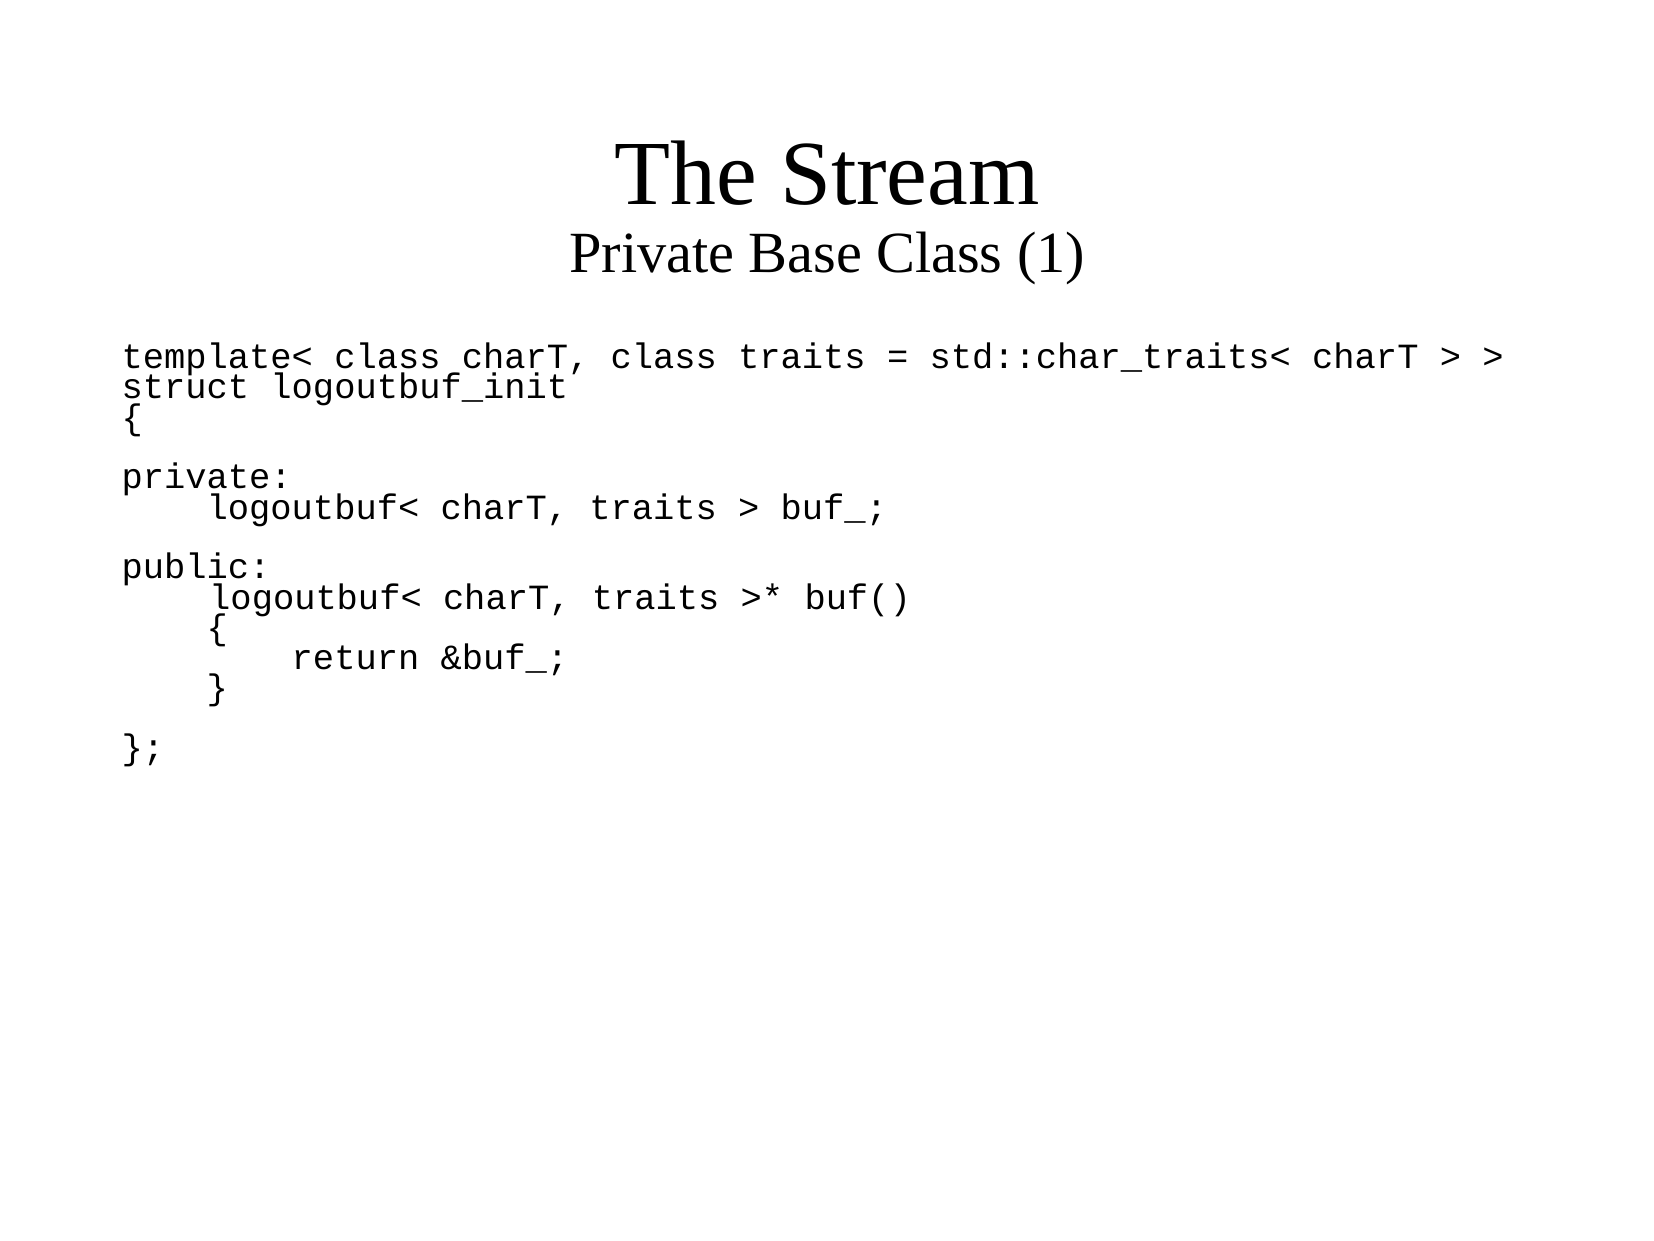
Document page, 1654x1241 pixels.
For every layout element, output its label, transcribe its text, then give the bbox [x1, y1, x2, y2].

list template< class charT, class traits = std::char_traits< charT > > struct logoutbuf_init { private: logoutbuf< charT, traits > buf_; public: logoutbuf< charT, traits >* buf() { return &buf_; } }; [121, 344, 1534, 1126]
title The Stream Private Base Class (1) [121, 102, 1534, 310]
